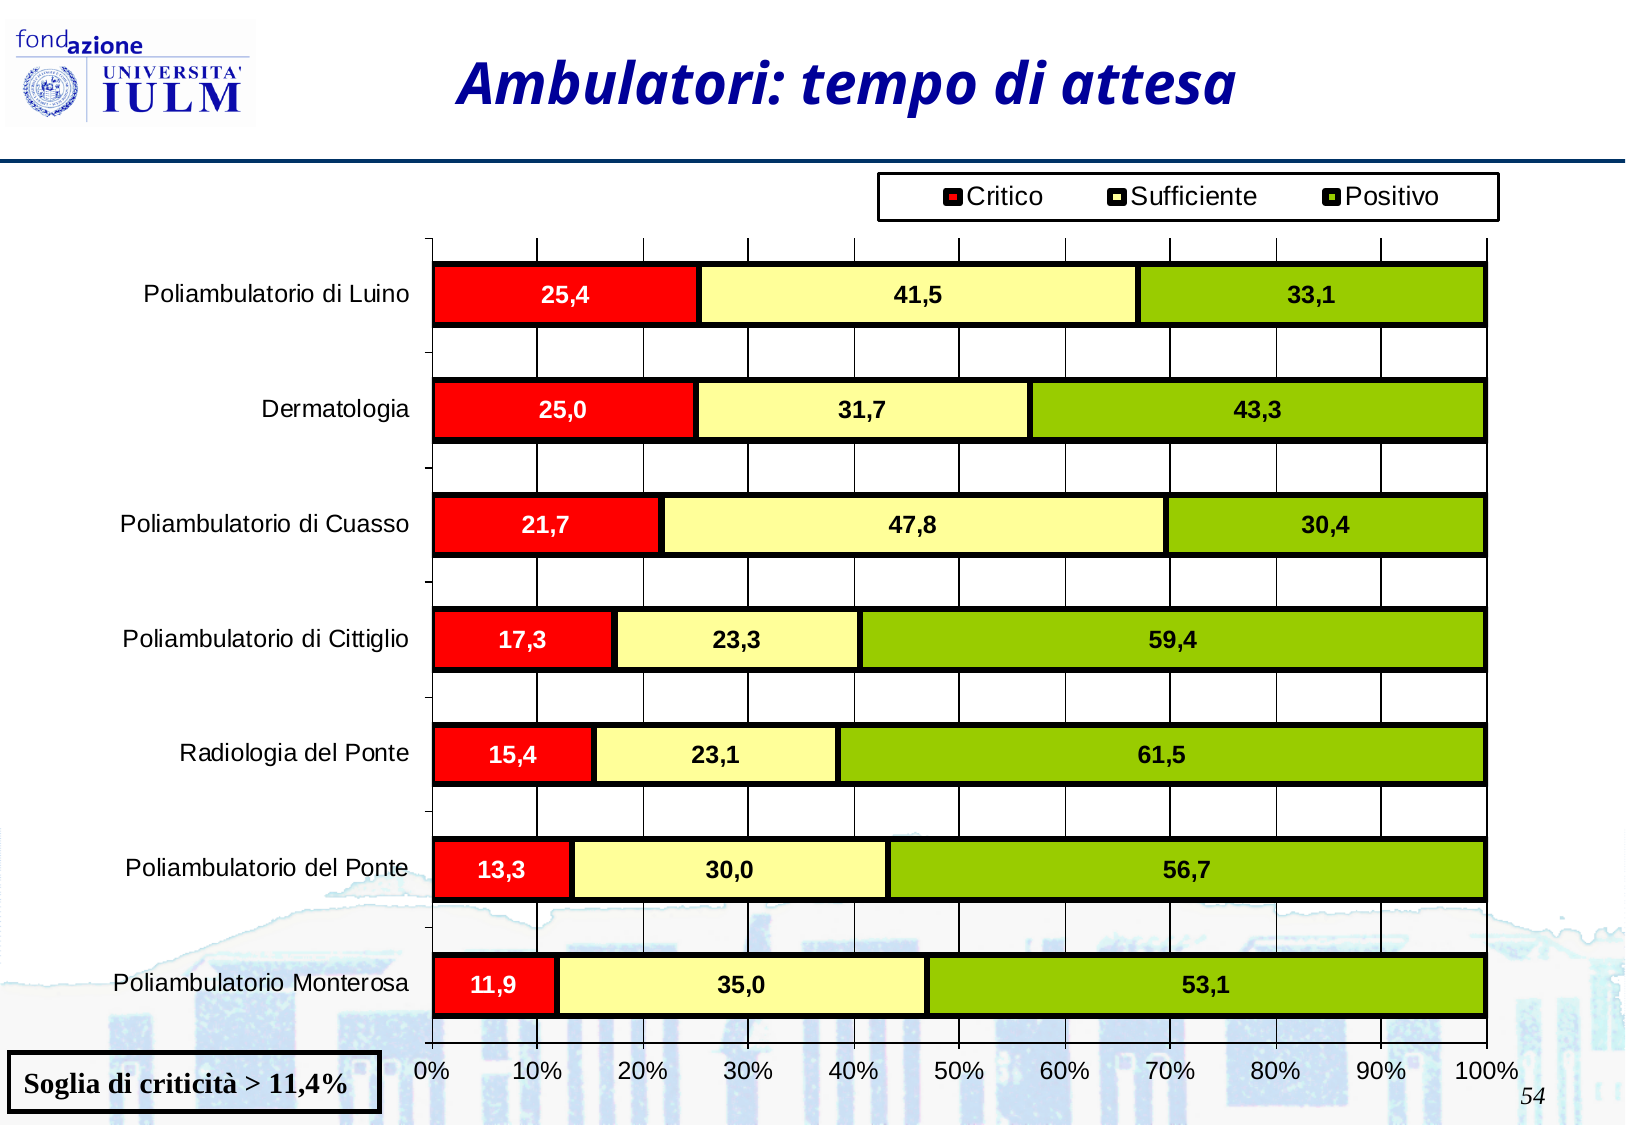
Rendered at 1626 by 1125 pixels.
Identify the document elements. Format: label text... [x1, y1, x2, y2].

picture [94, 160, 1557, 1119]
text_box Soglia di criticità > 11,4% [9, 1052, 94, 1112]
text_box Ambulatori: tempo di attesa [304, 18, 1392, 144]
picture [5, 19, 256, 127]
